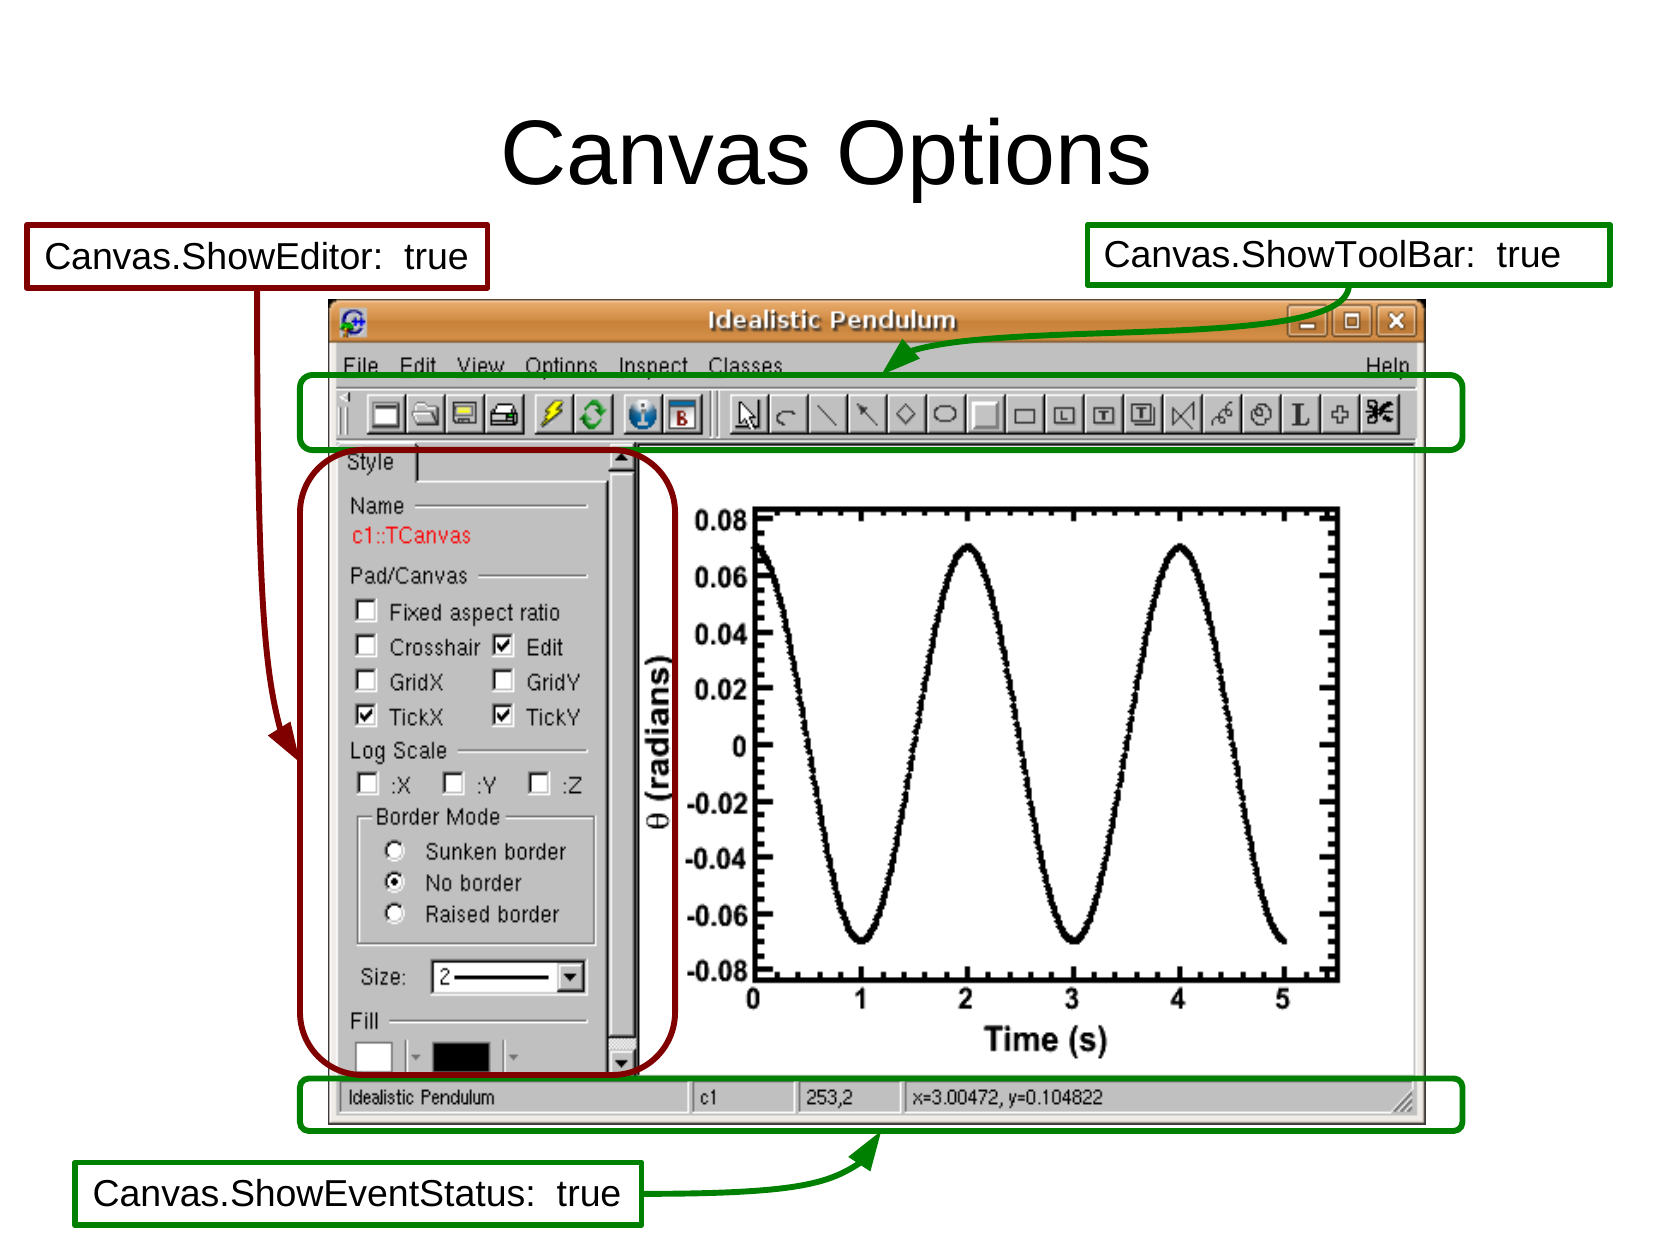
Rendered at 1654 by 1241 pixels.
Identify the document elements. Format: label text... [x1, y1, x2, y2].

picture [328, 454, 672, 1072]
picture [328, 378, 1426, 447]
picture [328, 1082, 1426, 1125]
text_box Canvas.ShowEditor: true [26, 225, 488, 288]
picture [328, 299, 1337, 372]
title Canvas Options [82, 49, 1571, 257]
text_box Canvas.ShowToolBar: true [1087, 225, 1611, 285]
text_box Canvas.ShowEventStatus: true [75, 1162, 642, 1226]
picture [635, 454, 1426, 1075]
picture [328, 1069, 340, 1075]
picture [891, 299, 1426, 372]
